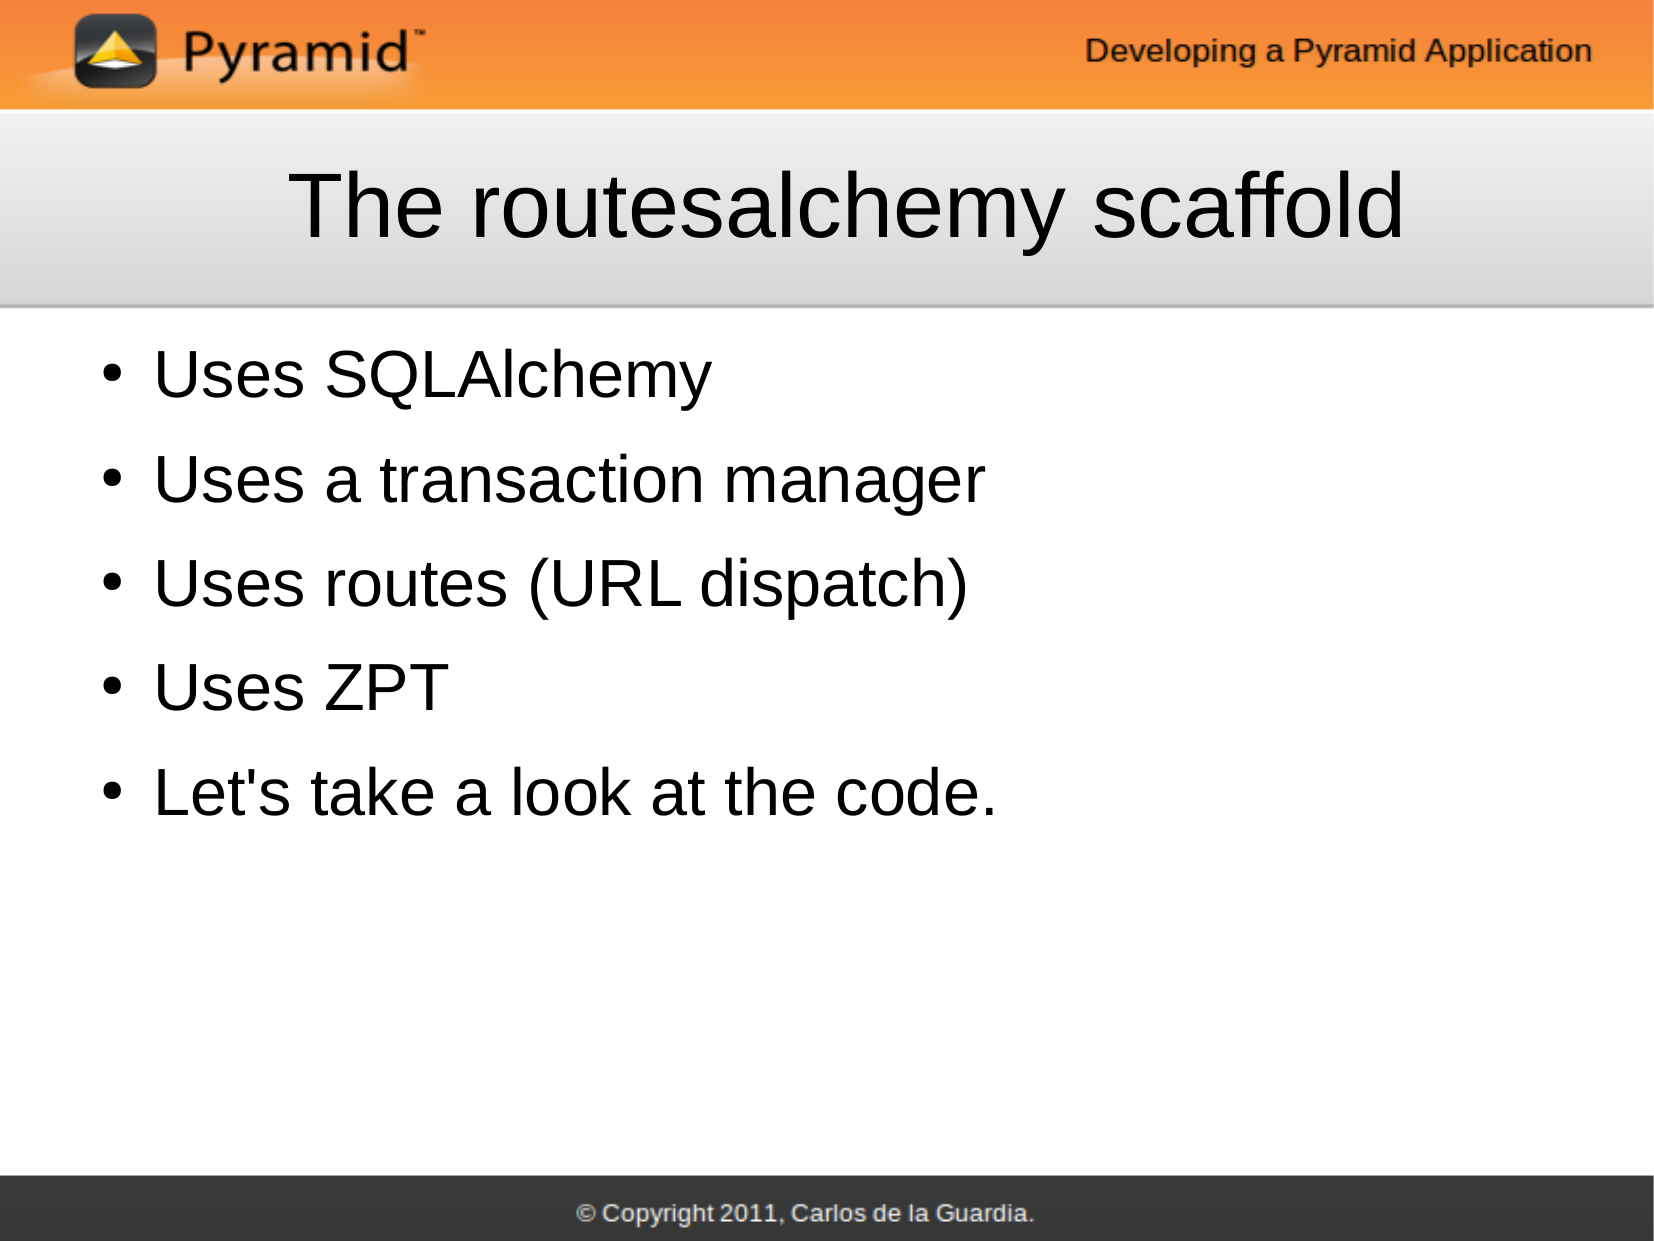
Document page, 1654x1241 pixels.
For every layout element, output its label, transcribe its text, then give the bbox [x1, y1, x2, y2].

list Uses SQLAlchemy Uses a transaction manager Uses routes (URL dispatch) Uses ZPT Let's take a look at the code. [82, 337, 1571, 1157]
title The routesalchemy scaffold [82, 112, 1613, 301]
picture [0, 0, 1654, 1241]
